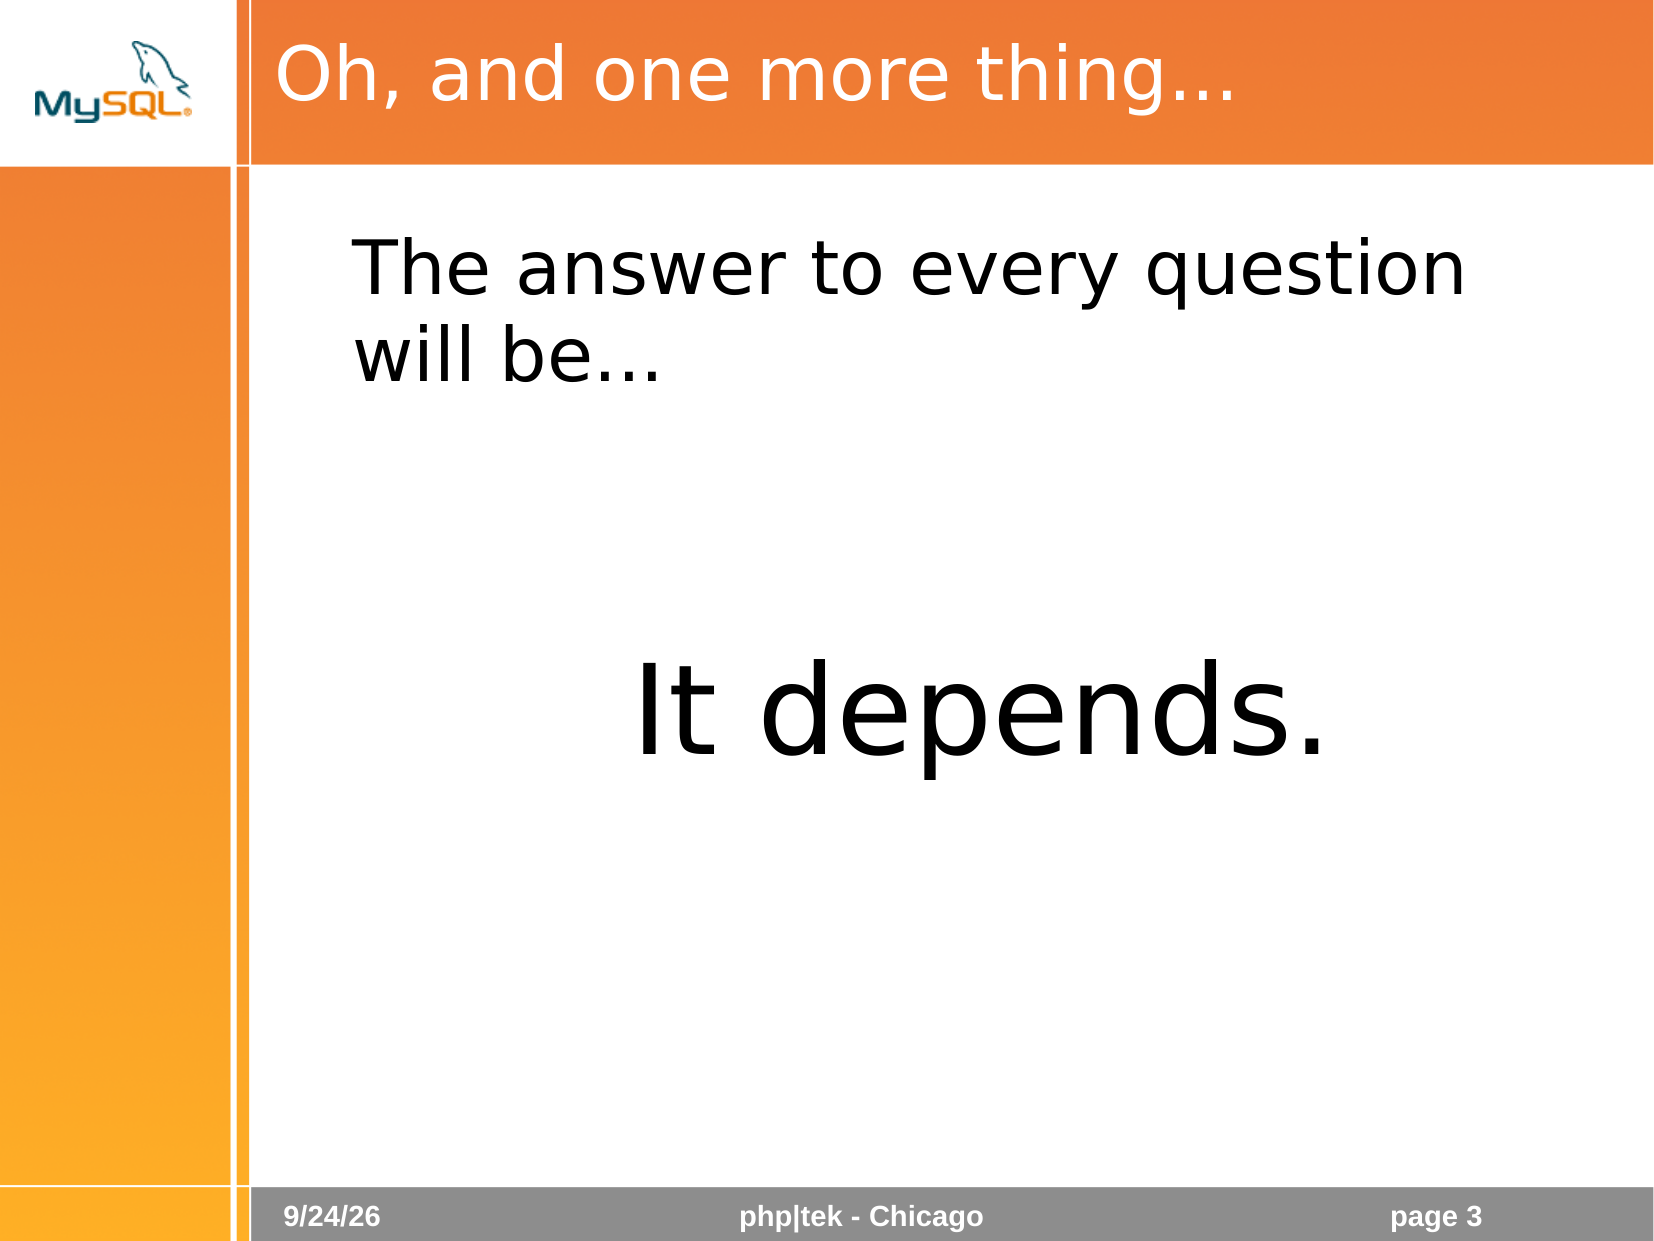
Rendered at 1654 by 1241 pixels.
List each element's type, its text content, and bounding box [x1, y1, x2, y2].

picture [35, 41, 192, 123]
list It depends. [300, 638, 1613, 849]
list The answer to every question will be... [300, 225, 1613, 436]
picture [0, 0, 1654, 1241]
title Oh, and one more thing... [274, 11, 1637, 137]
